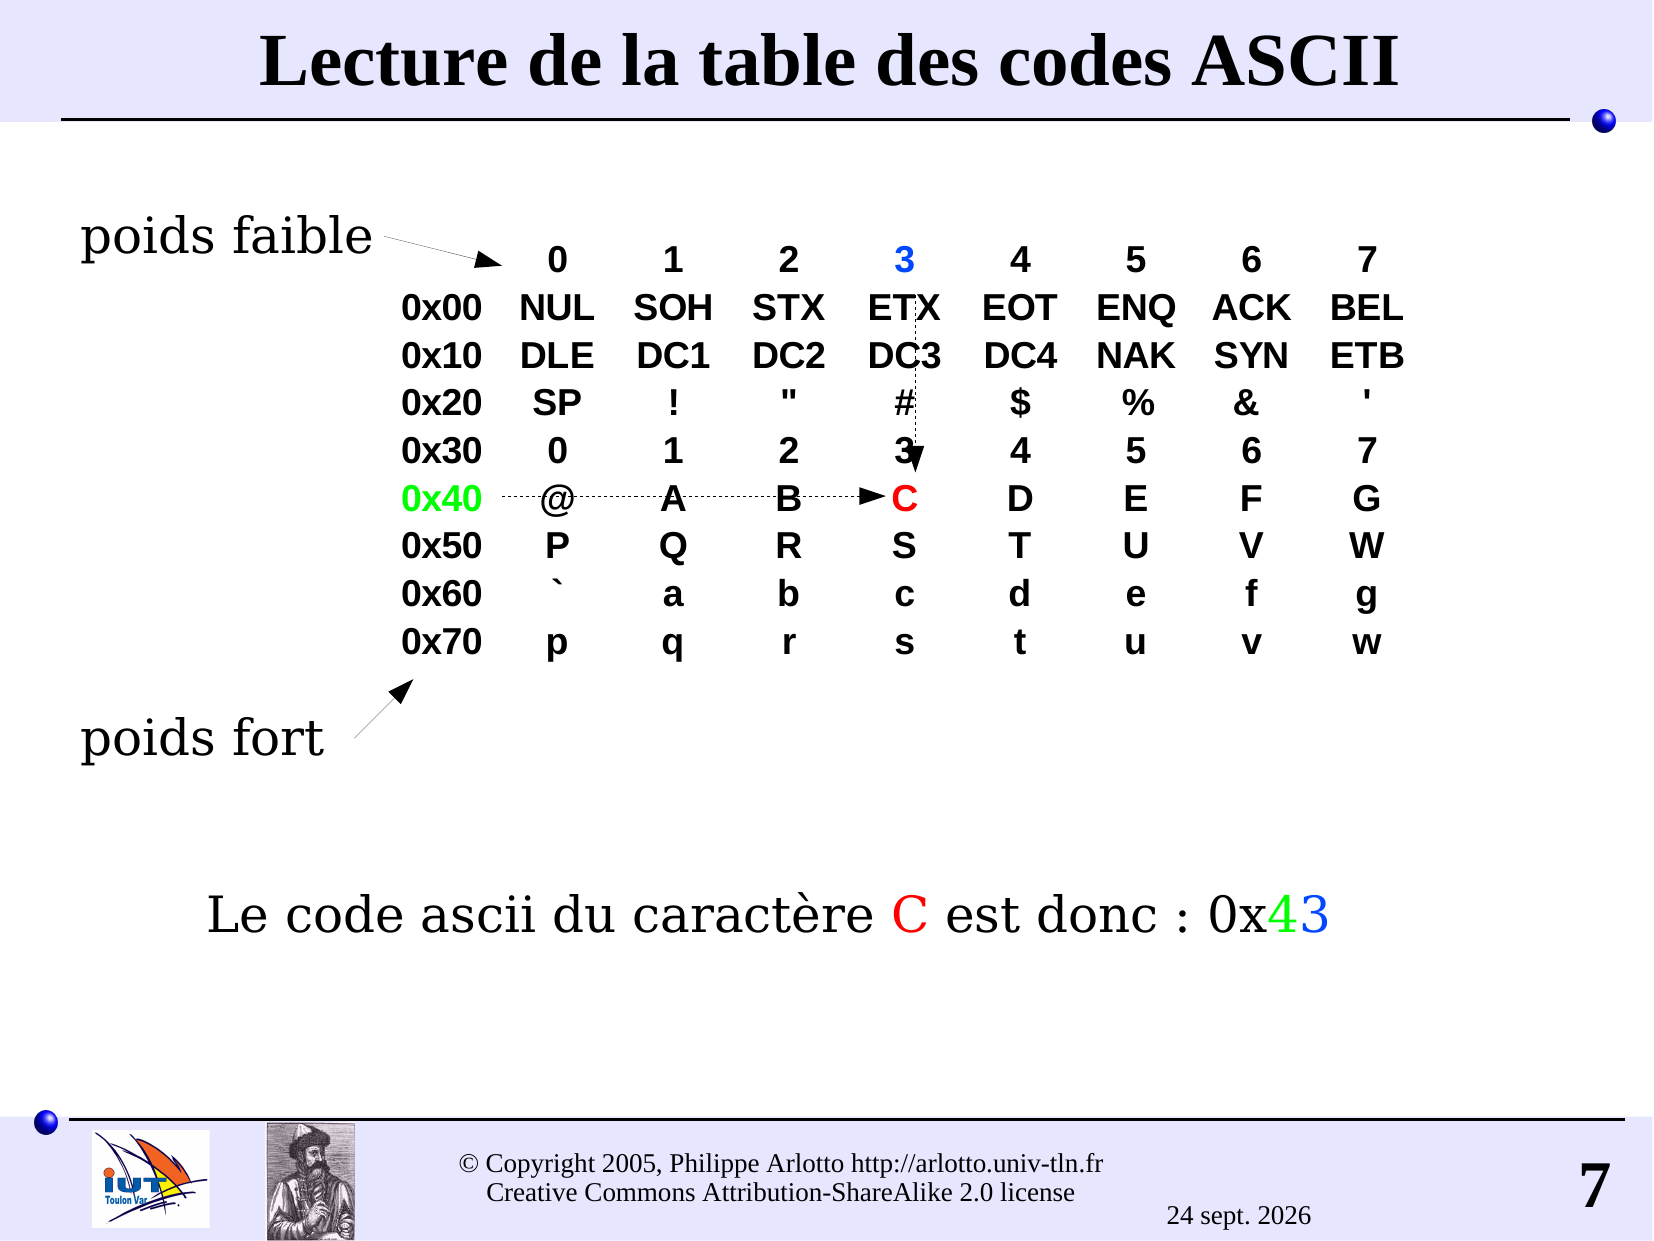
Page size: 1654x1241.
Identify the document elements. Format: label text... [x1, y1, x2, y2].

text_box Le code ascii du caractère C est donc : 0x43 [206, 885, 1429, 1003]
picture [265, 1122, 355, 1241]
chart [383, 236, 1428, 665]
title Lecture de la table des codes ASCII [95, 11, 1585, 110]
text_box poids fort [80, 708, 325, 768]
text_box poids faible [80, 206, 375, 266]
